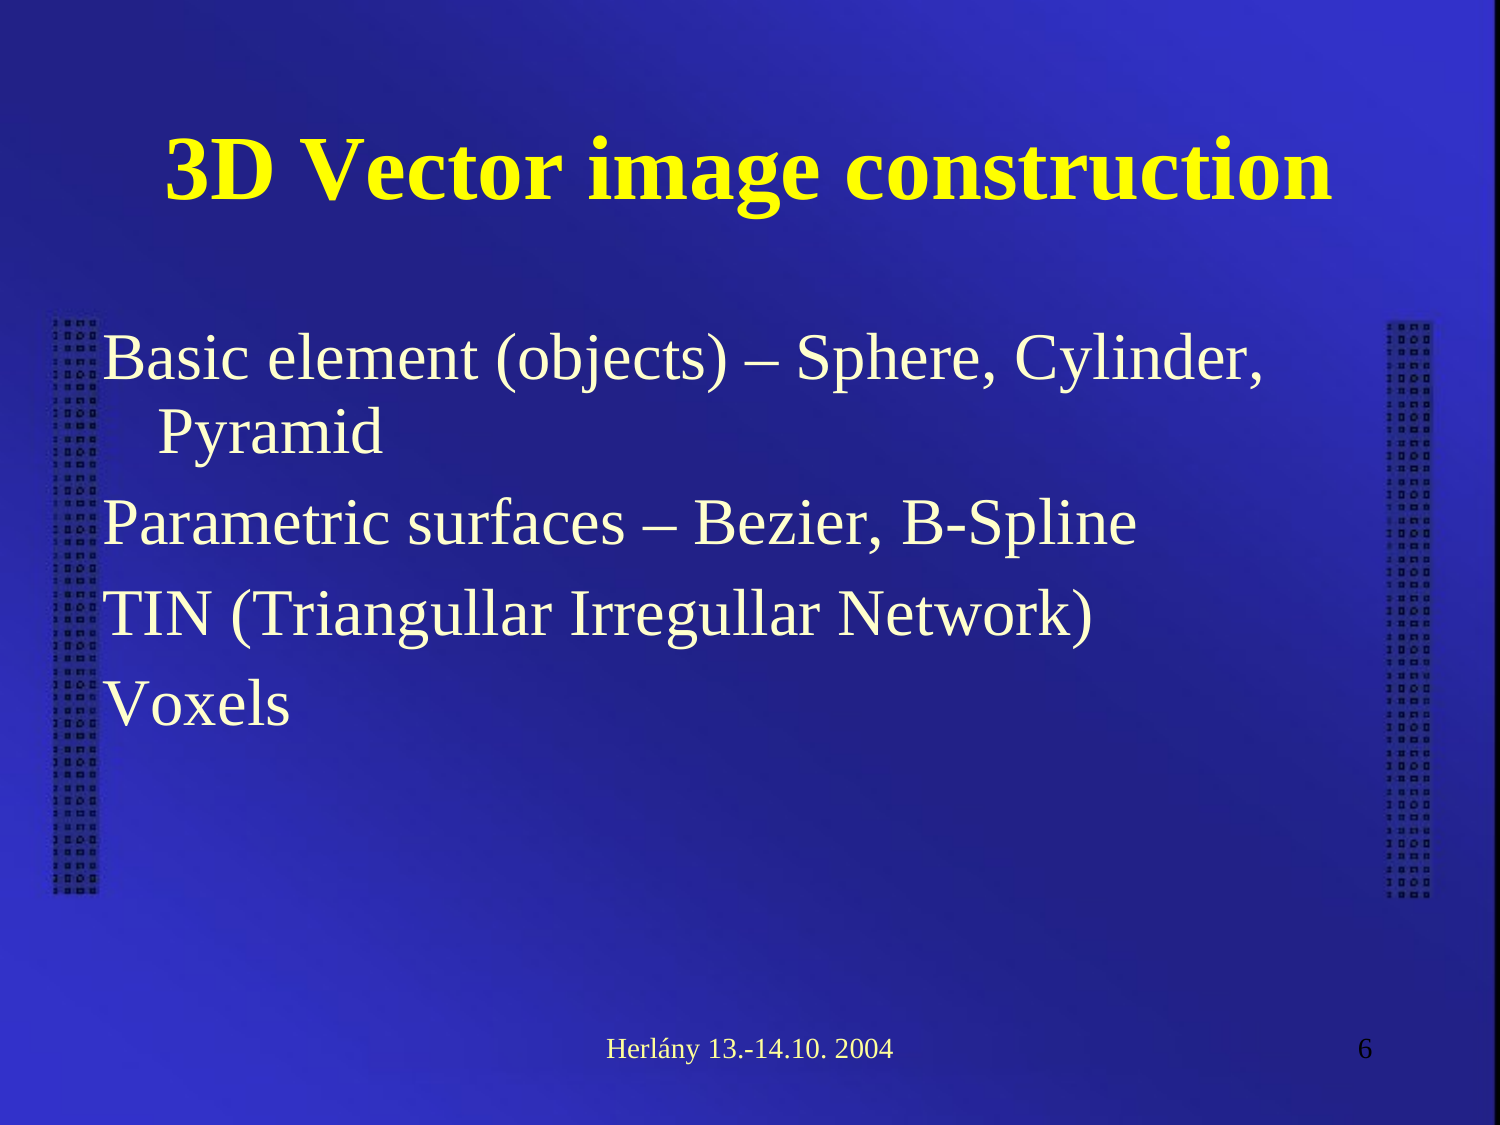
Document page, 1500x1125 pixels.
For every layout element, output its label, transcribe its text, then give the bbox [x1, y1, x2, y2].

text_box 1 [1074, 1024, 1388, 1073]
picture [0, 0, 1500, 1125]
list Basic element (objects) – Sphere, Cylinder, Pyramid Parametric surfaces – Bezier, B-Spline TIN (Triangullar Irregullar Network) Voxels [87, 312, 1438, 988]
text_box Herlány 13.-14.10. 2004 [512, 1024, 988, 1073]
title 3D Vector image construction [112, 74, 1388, 263]
